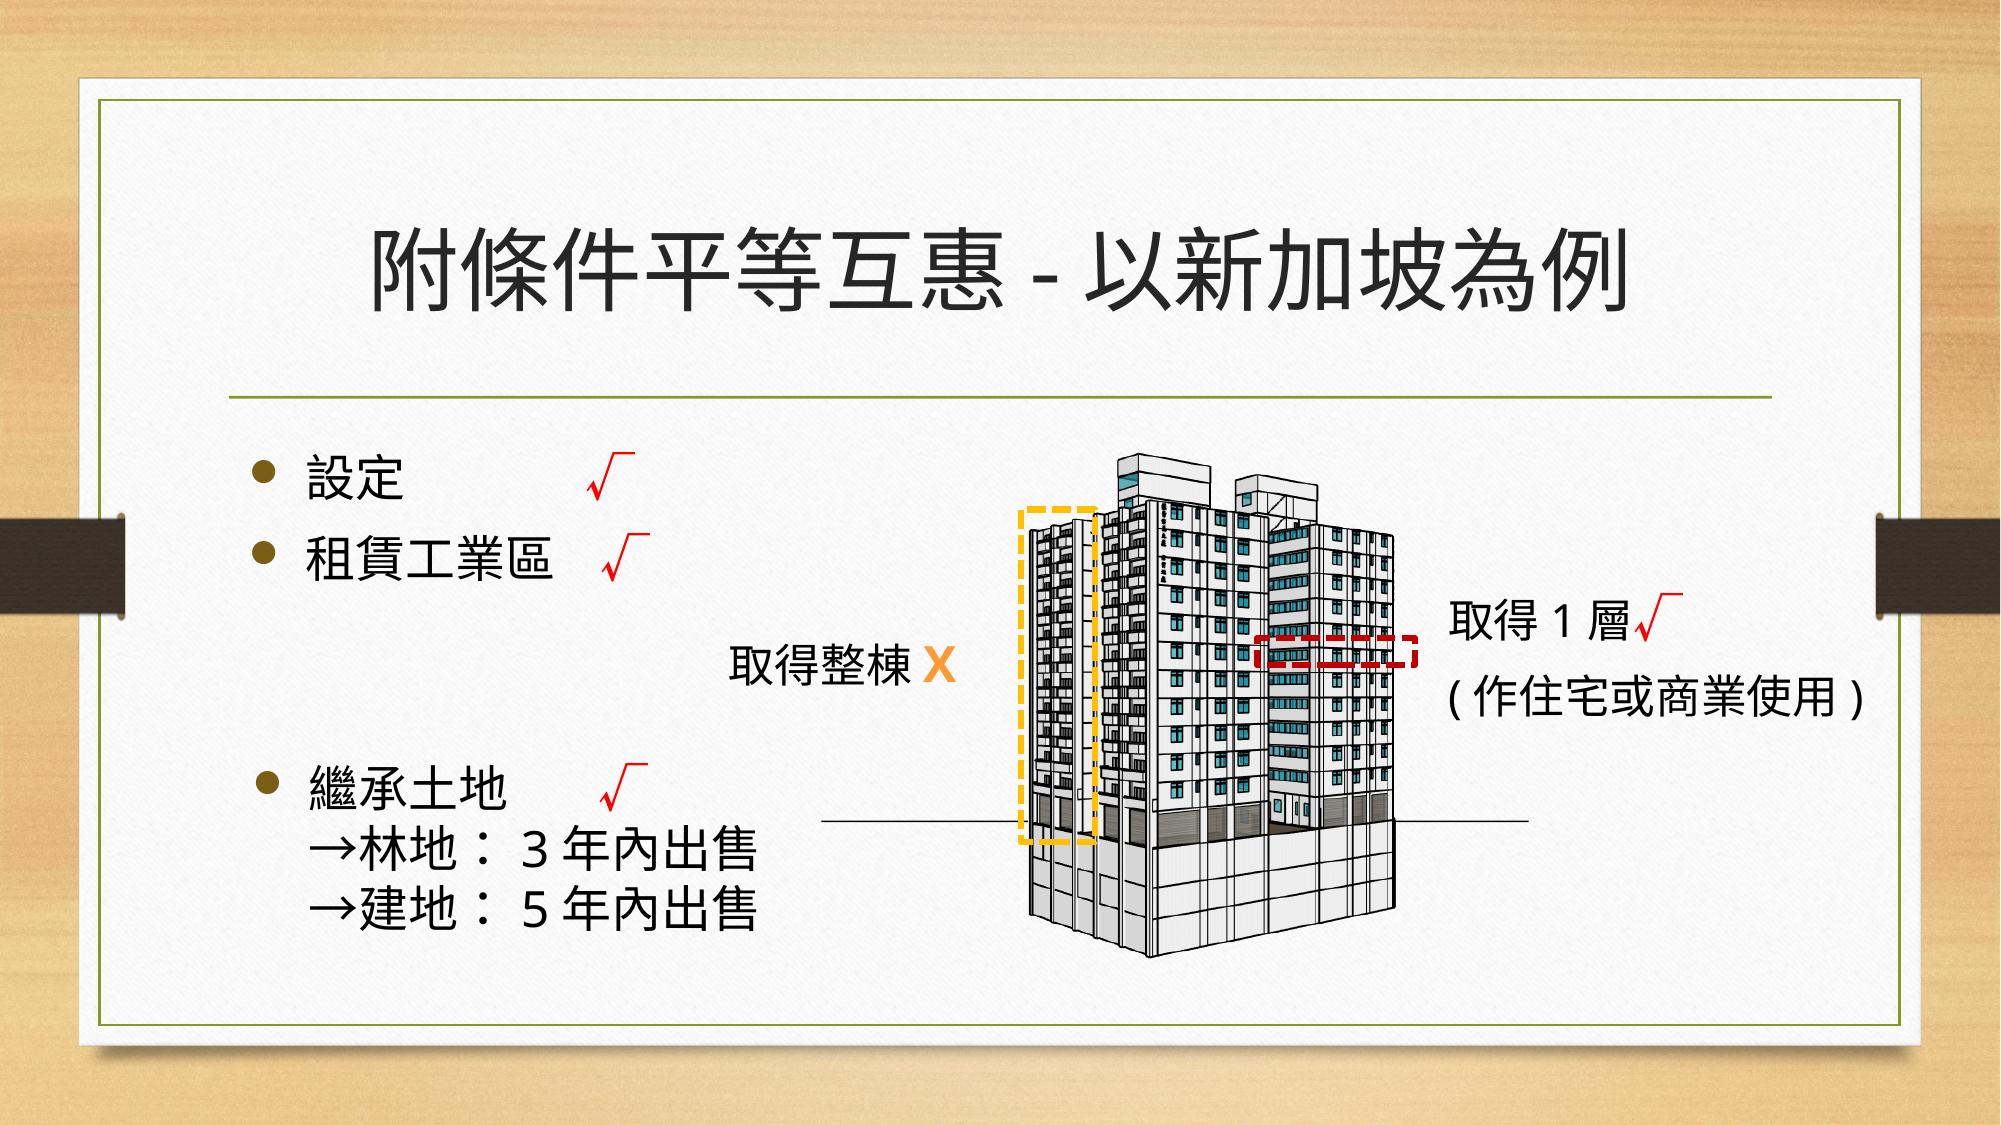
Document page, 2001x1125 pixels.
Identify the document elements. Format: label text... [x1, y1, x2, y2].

text_box 繼承土地 √ →林地：3年內出售 →建地：5年內出售 [237, 750, 1854, 976]
picture [0, 0, 2001, 1125]
text_box 取得1層√ (作住宅或商業使用) [1433, 579, 1912, 772]
title 附條件平等互惠-以新加坡為例 [212, 161, 1788, 375]
text_box 設定 √ 租賃工業區 √ [233, 439, 1000, 666]
text_box 取得整棟X [714, 624, 1367, 722]
text_box 設定 √ 租賃工業區 √ [1415, 439, 1850, 666]
